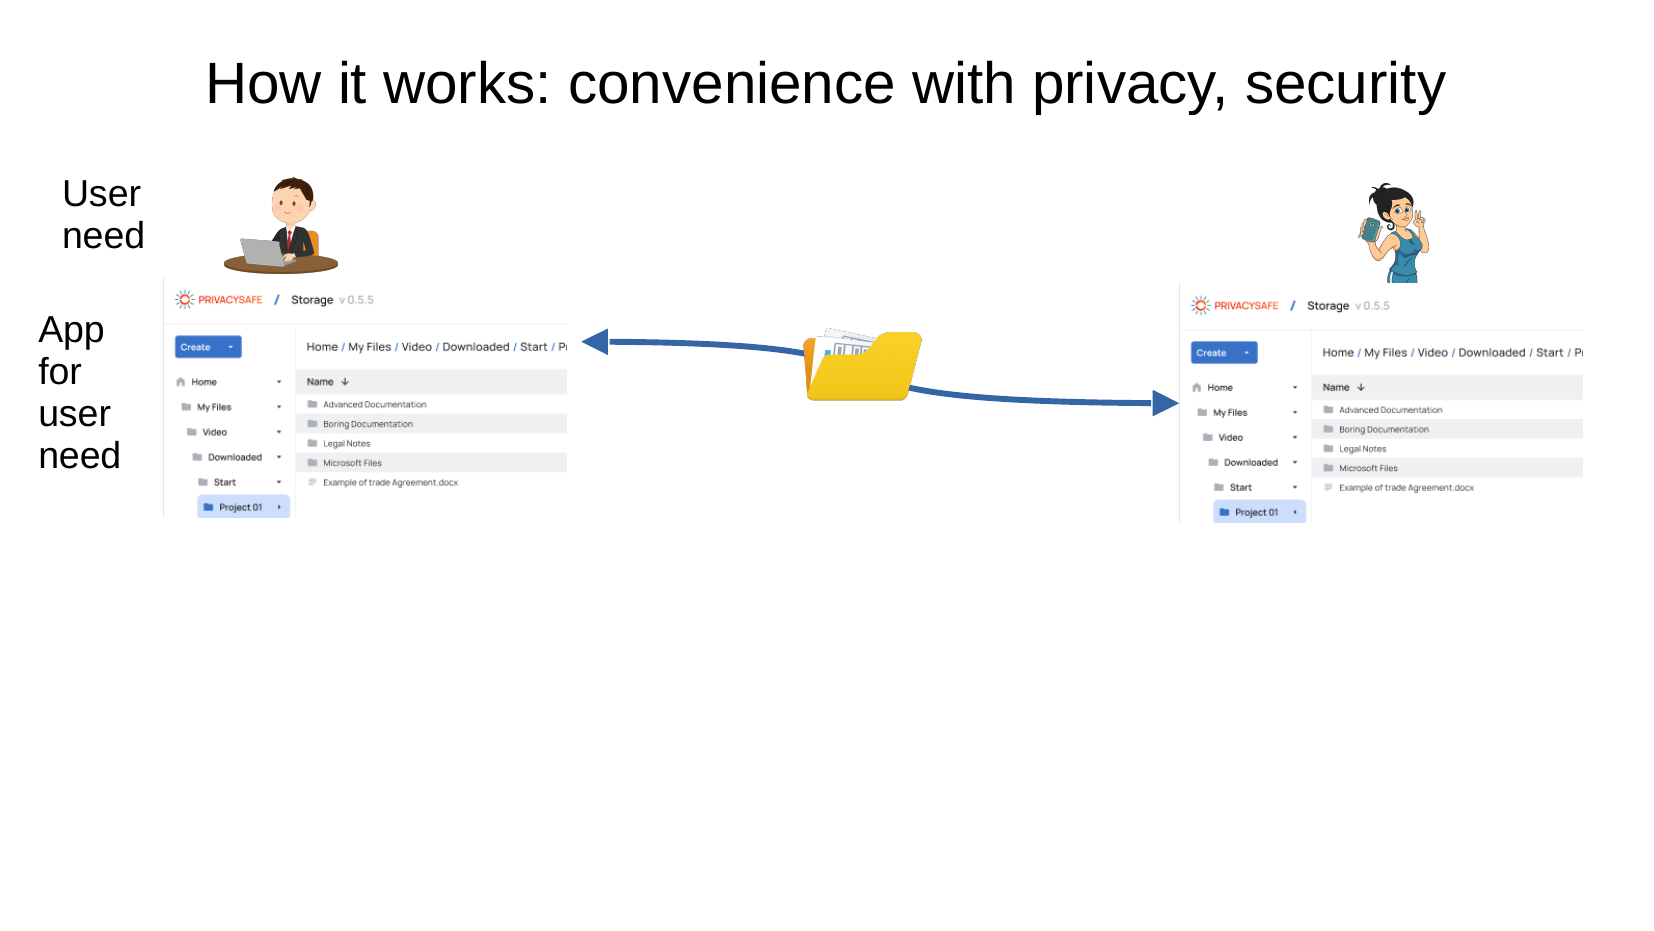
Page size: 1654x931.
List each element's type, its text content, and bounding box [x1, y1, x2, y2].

picture [803, 285, 922, 404]
text_box App for user need [23, 301, 166, 485]
picture [224, 177, 338, 274]
picture [1179, 183, 1583, 523]
title How it works: convenience with privacy, security [82, 37, 1571, 130]
picture [163, 277, 567, 518]
text_box User need [47, 165, 201, 265]
